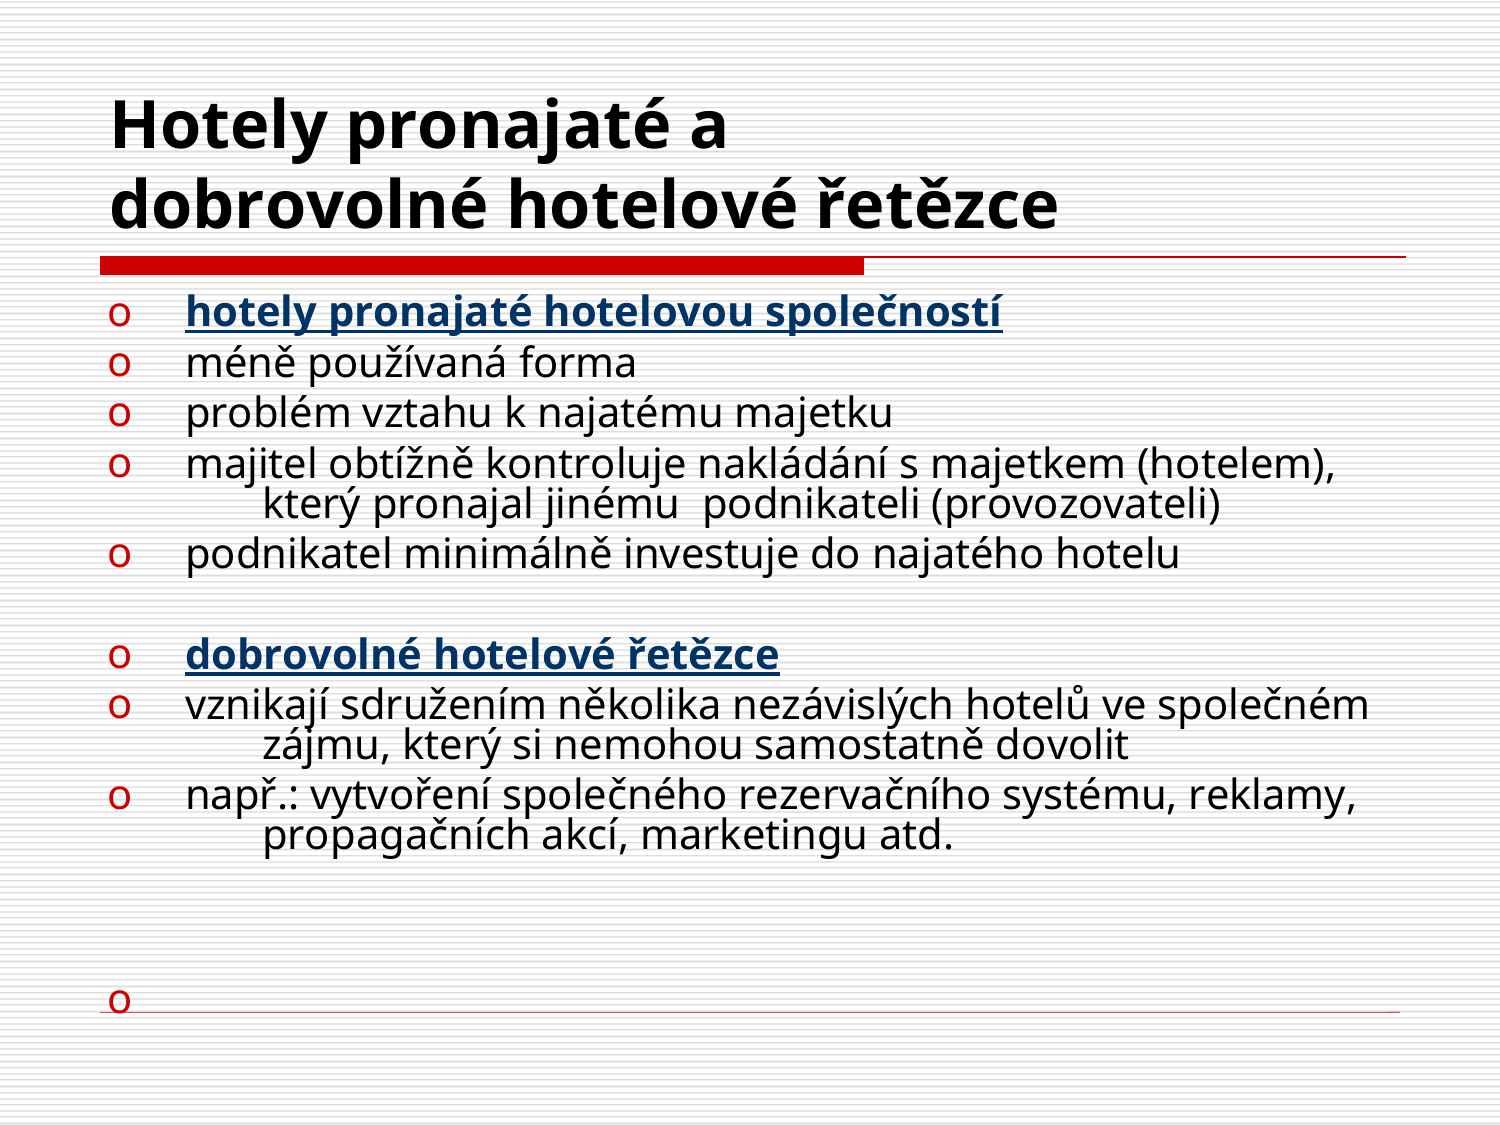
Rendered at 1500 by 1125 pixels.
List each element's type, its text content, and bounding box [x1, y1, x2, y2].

picture [0, 0, 1500, 1125]
title Hotely pronajaté a dobrovolné hotelové řetězce [94, 50, 1407, 250]
list hotely pronajaté hotelovou společností méně používaná forma problém vztahu k najatému majetku majitel obtížně kontroluje nakládání s majetkem (hotelem), který pronajal jinému podnikateli (provozovateli) podnikatel minimálně investuje do najatého hotelu dobrovolné hotelové řetězce vznikají sdružením několika nezávislých hotelů ve společném zájmu, který si nemohou samostatně dovolit např.: vytvoření společného rezervačního systému, reklamy, propagačních akcí, marketingu atd. [92, 287, 1406, 988]
